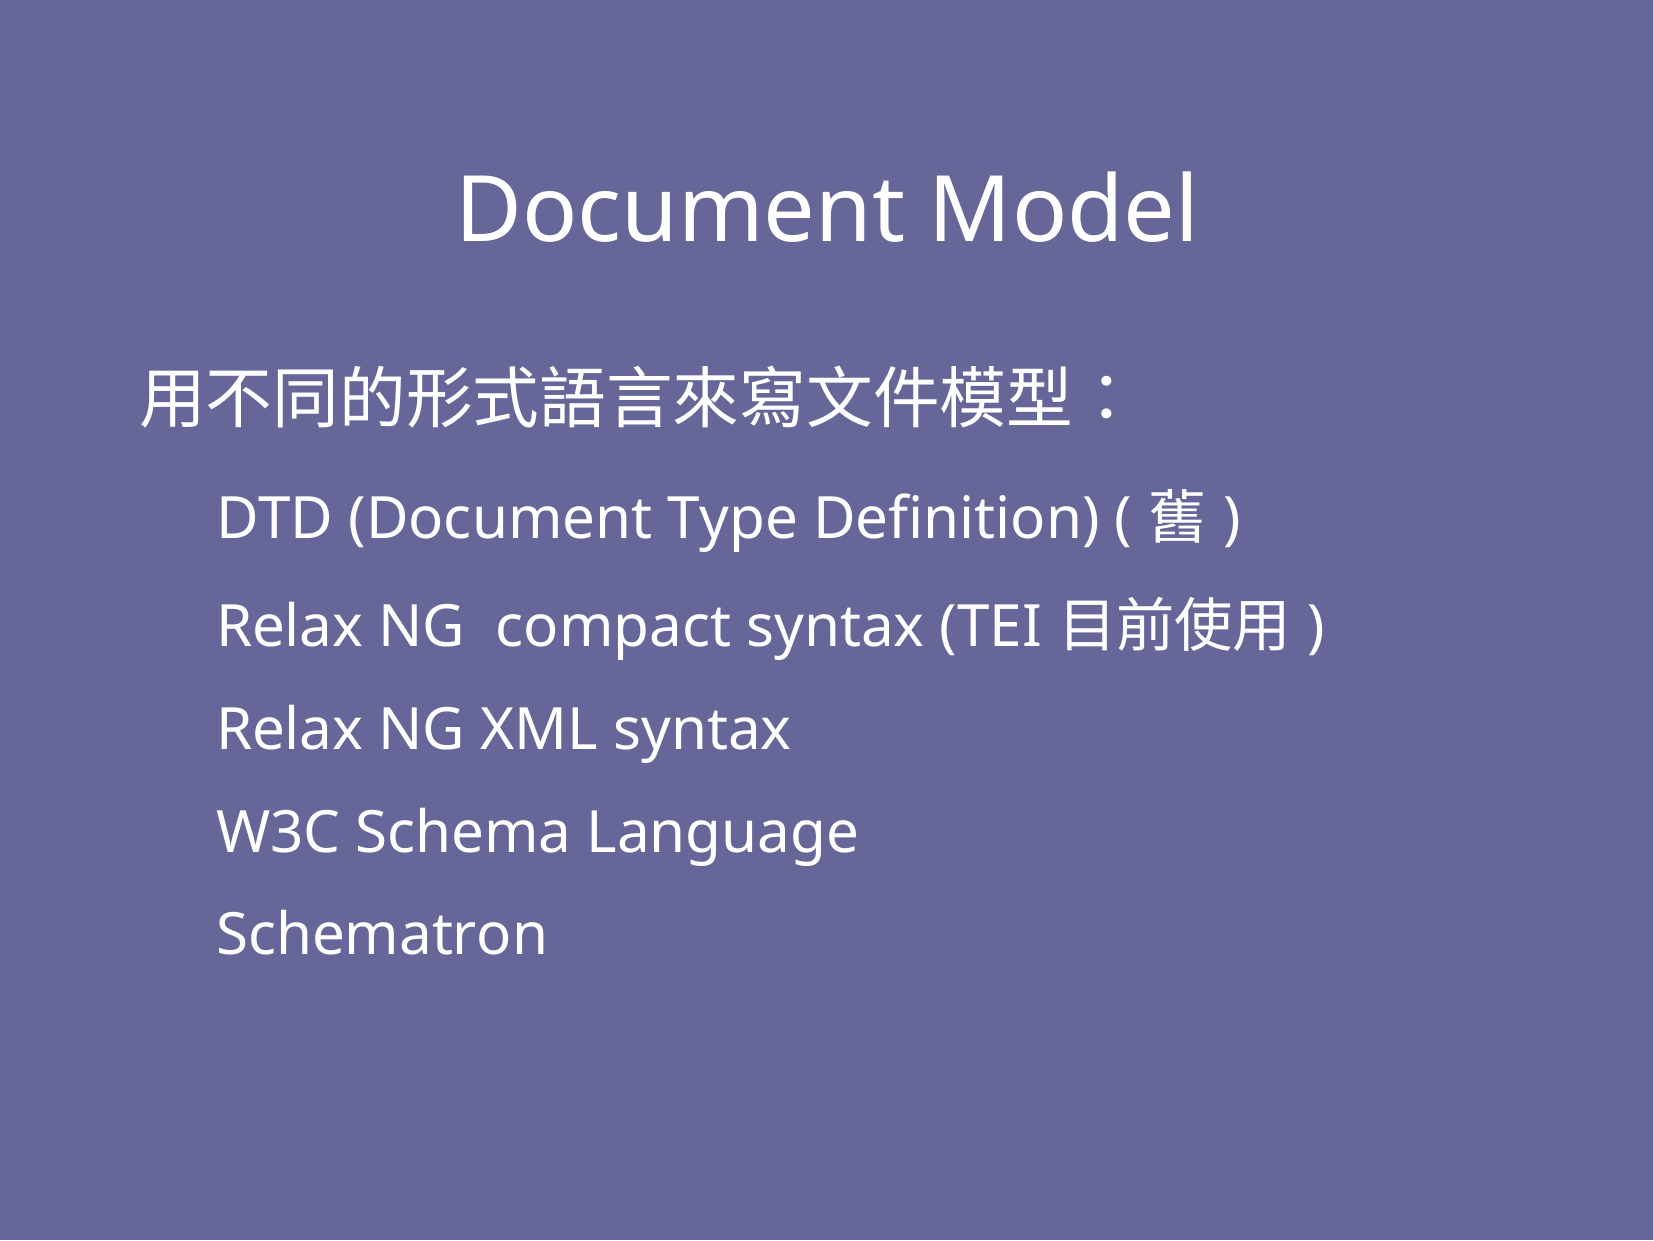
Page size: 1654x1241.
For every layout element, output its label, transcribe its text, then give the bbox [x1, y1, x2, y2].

title Document Model [121, 102, 1534, 310]
list 用不同的形式語言來寫文件模型： DTD (Document Type Definition) (舊) Relax NG compact syntax (TEI目前使用) Relax NG XML syntax W3C Schema Language Schematron [121, 344, 1534, 1127]
